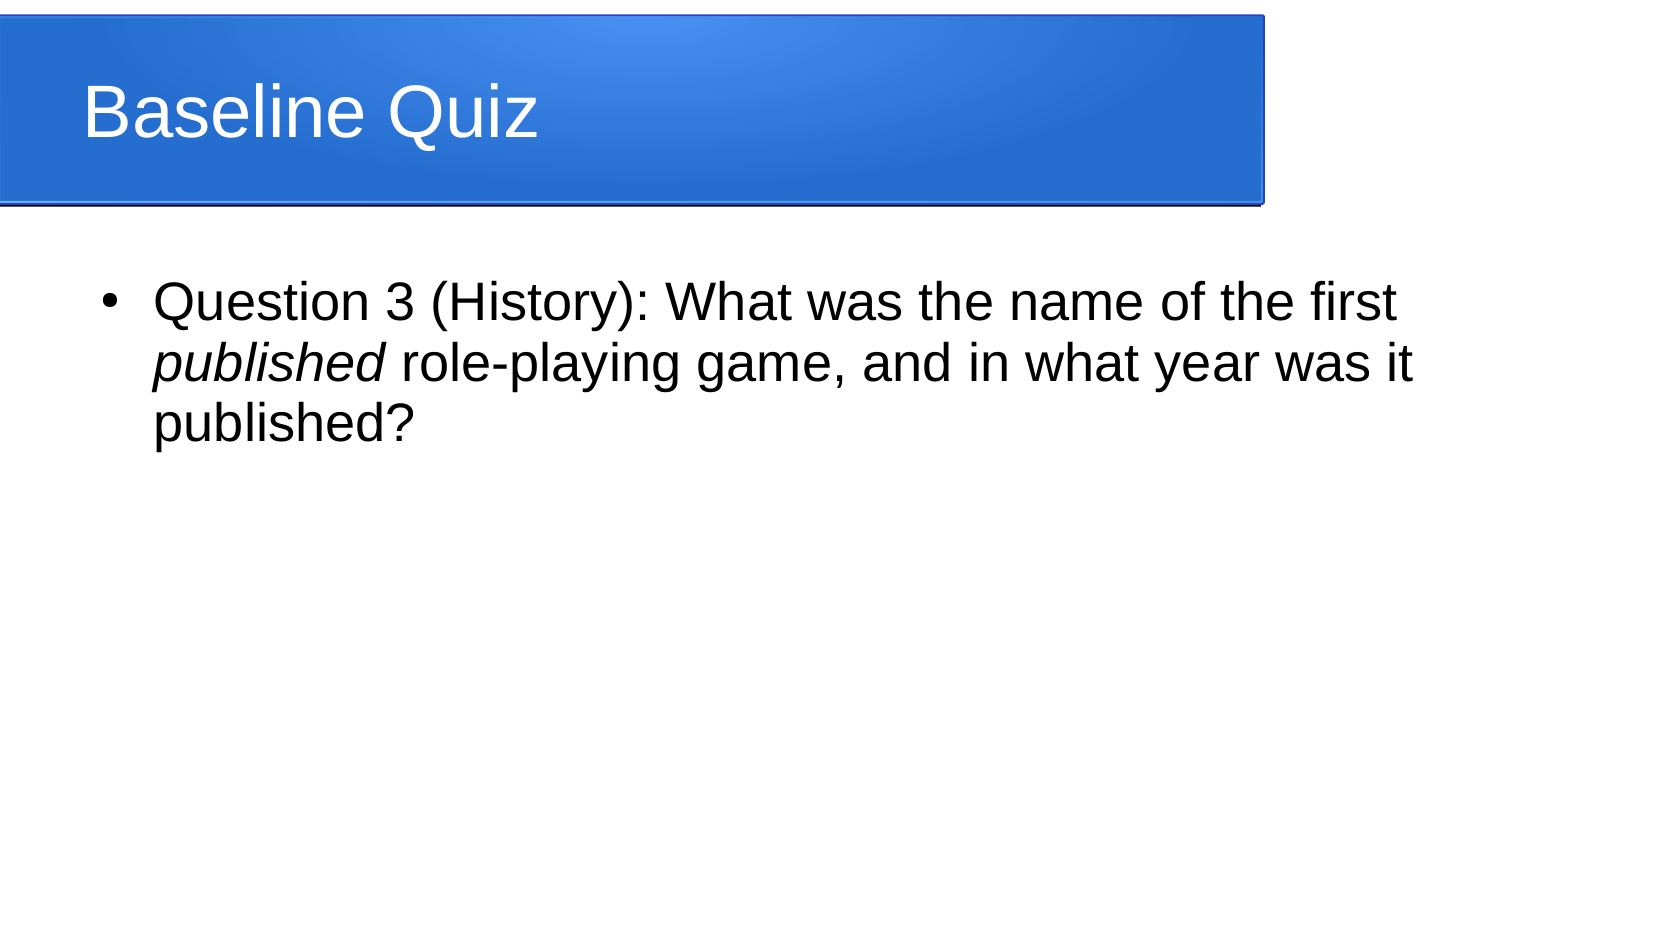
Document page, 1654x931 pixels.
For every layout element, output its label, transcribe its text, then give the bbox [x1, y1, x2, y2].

title Baseline Quiz [82, 35, 1235, 189]
list Question 3 (History): What was the name of the first published role-playing game, and in what year was it published? [82, 271, 1571, 851]
